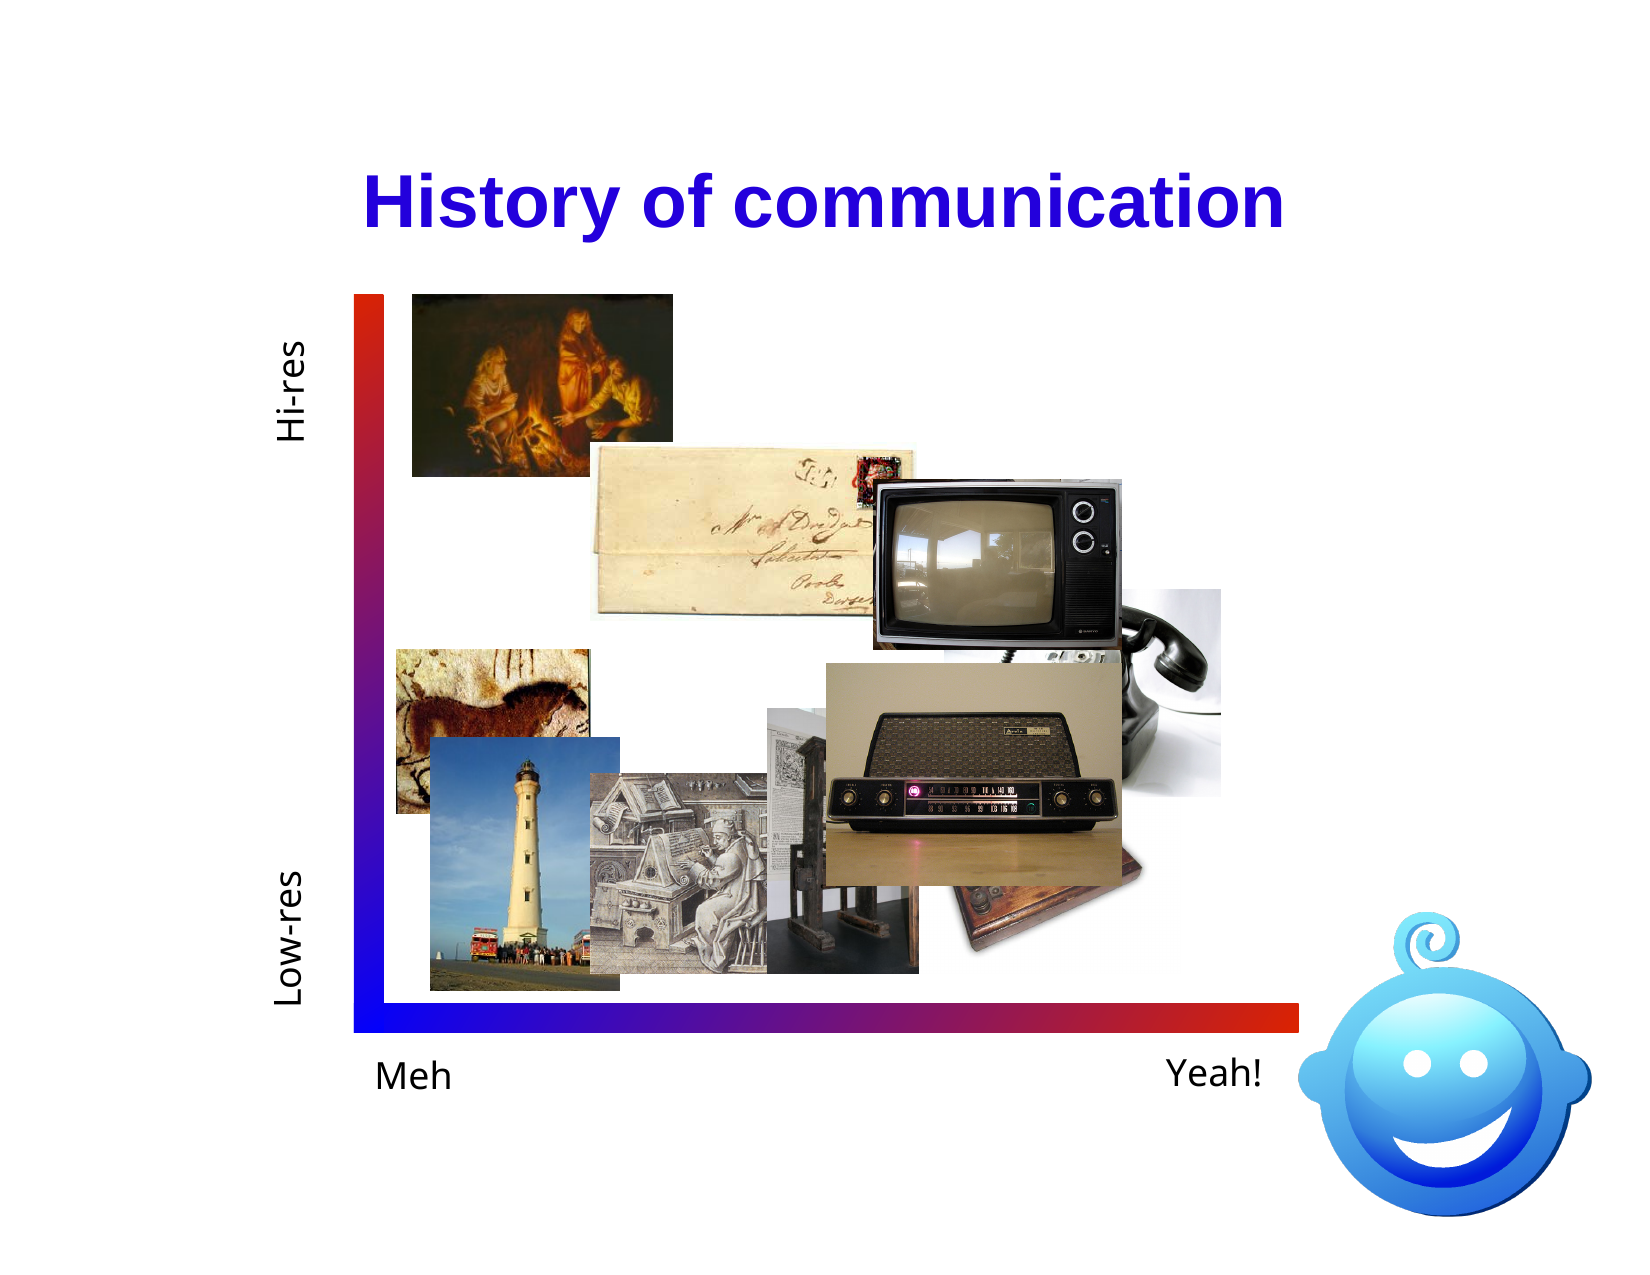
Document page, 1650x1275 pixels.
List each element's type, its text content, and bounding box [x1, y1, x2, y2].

picture [1298, 911, 1592, 1217]
text_box Low-res [253, 820, 327, 1024]
title History of communication [135, 104, 1515, 299]
text_box [353, 294, 1299, 1033]
picture [396, 294, 1221, 991]
text_box Yeah! [1151, 1038, 1292, 1112]
text_box Meh [359, 1042, 461, 1116]
text_box Hi-res [256, 297, 330, 460]
